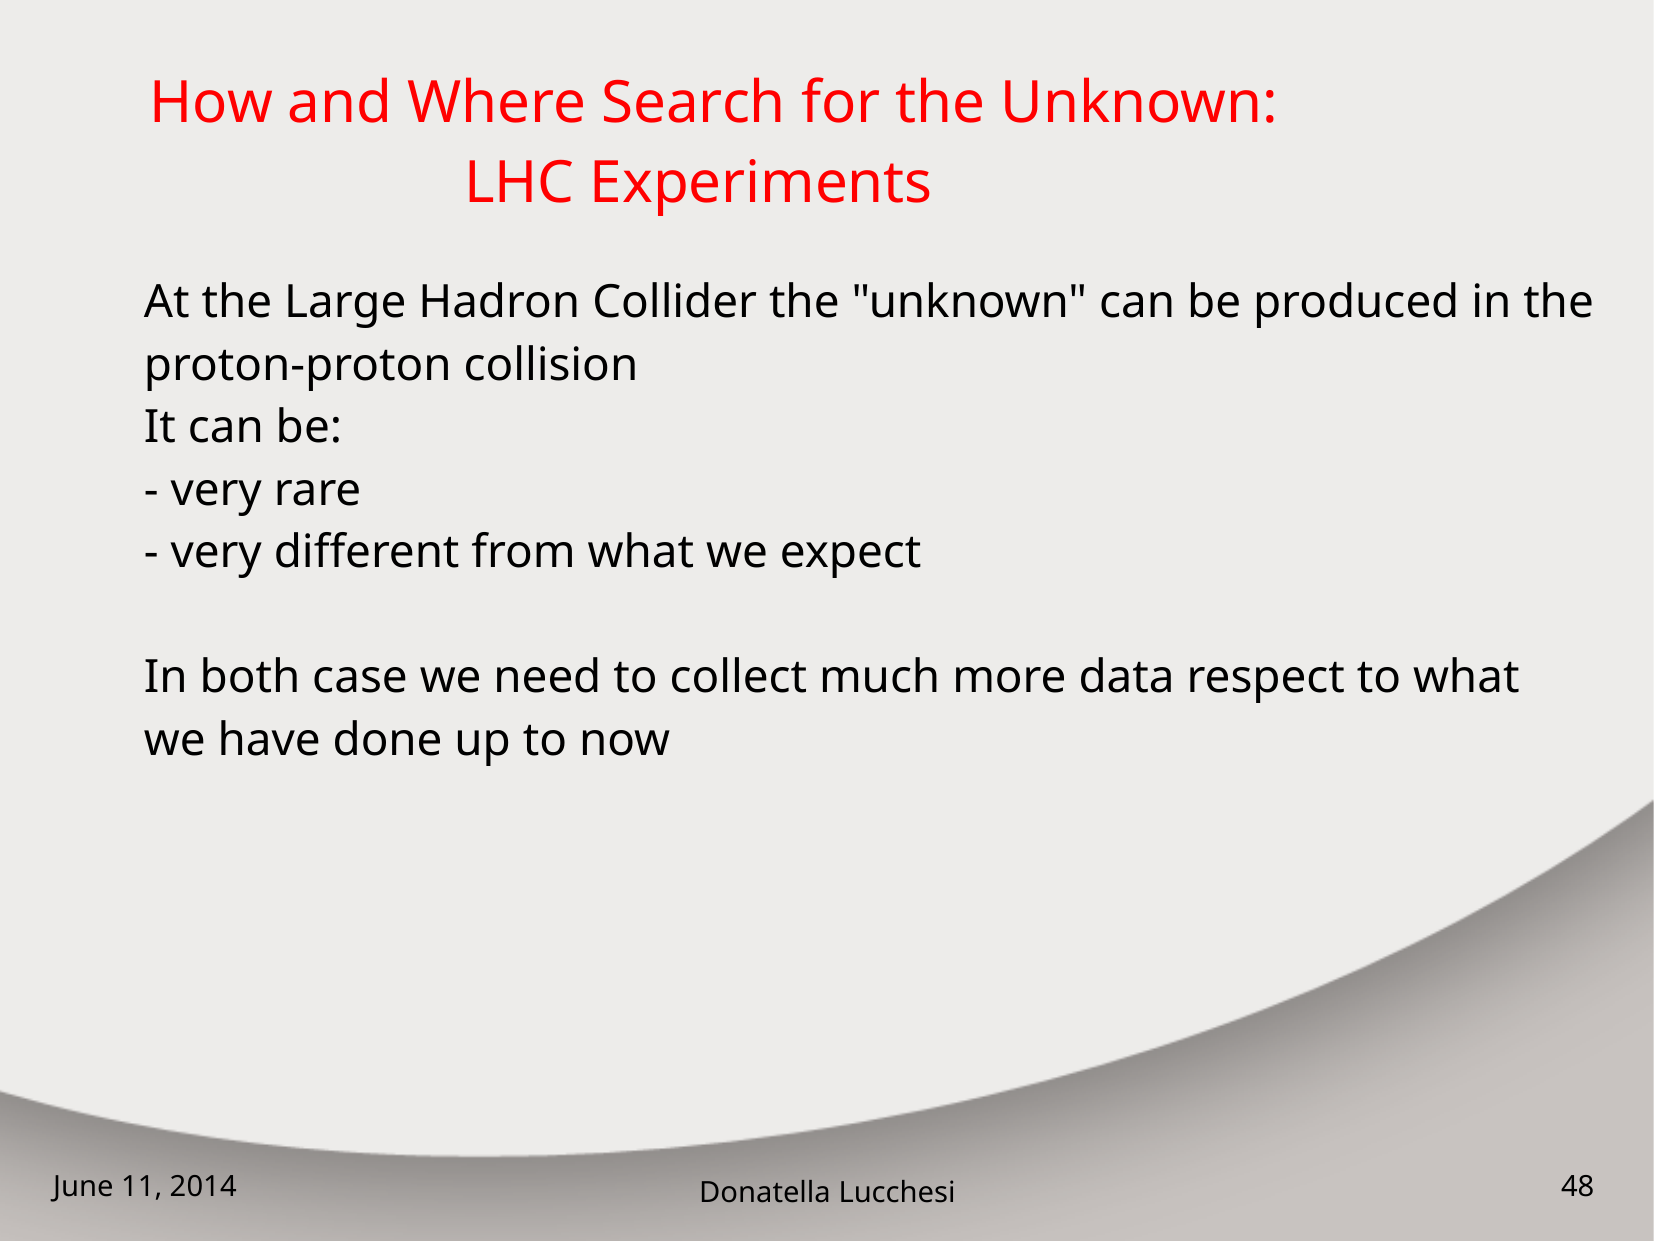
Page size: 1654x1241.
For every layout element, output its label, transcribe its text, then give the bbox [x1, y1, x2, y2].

picture [0, 0, 1654, 1241]
text_box At the Large Hadron Collider the "unknown" can be produced in the proton-proton collision It can be: - very rare - very different from what we expect In both case we need to collect much more data respect to what we have done up to now [129, 261, 1595, 787]
text_box How and Where Search for the Unknown: LHC Experiments [134, 53, 1296, 231]
